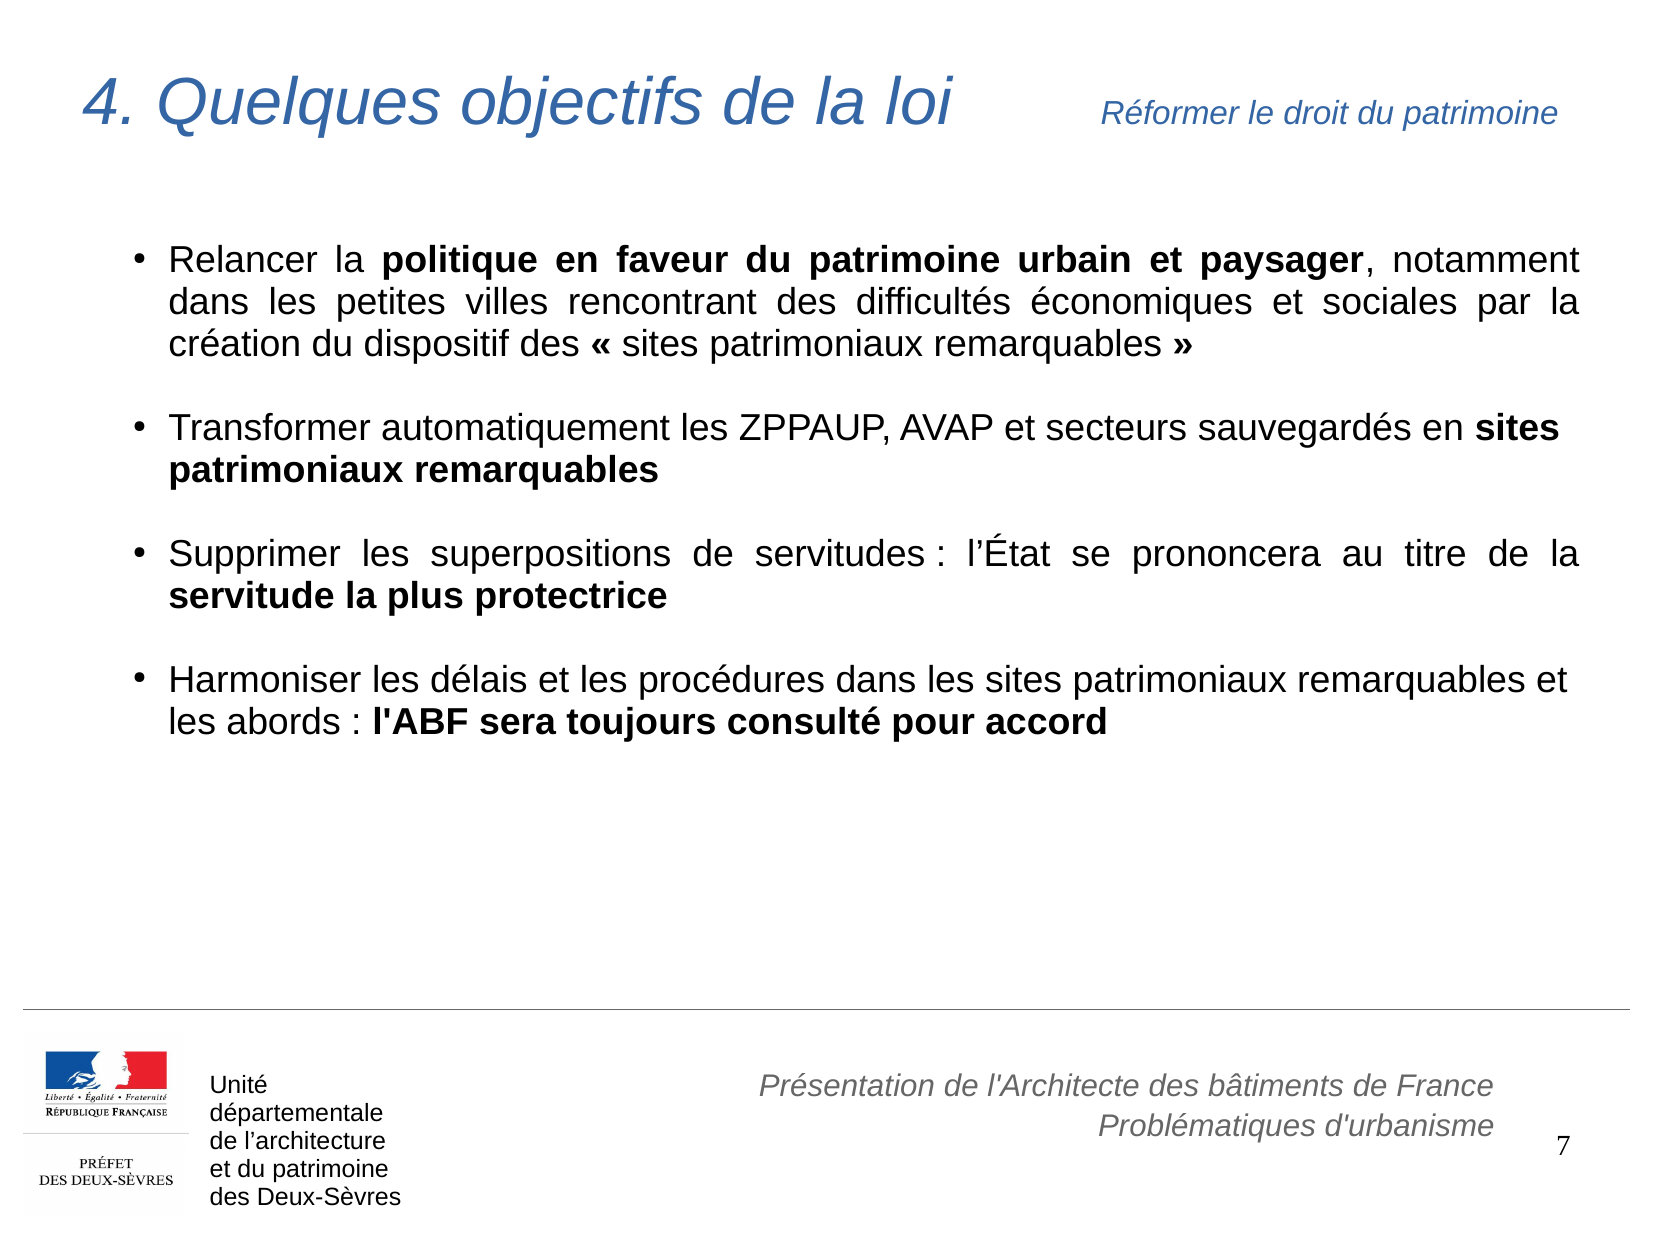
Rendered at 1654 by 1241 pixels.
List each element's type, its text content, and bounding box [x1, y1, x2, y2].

picture [23, 1032, 189, 1217]
text_box Relancer la politique en faveur du patrimoine urbain et paysager, notamment dans les petites villes rencontrant des difficultés économiques et sociales par la création du dispositif des « sites patrimoniaux remarquables » Transformer automatiquement les ZPPAUP, AVAP et secteurs sauvegardés en sites patrimoniaux remarquables Supprimer les superpositions de servitudes : l’État se prononcera au titre de la servitude la plus protectrice Harmoniser les délais et les procédures dans les sites patrimoniaux remarquables et les abords : l'ABF sera toujours consulté pour accord [82, 188, 1595, 993]
text_box Présentation de l'Architecte des bâtiments de France Problématiques d'urbanisme [744, 1055, 1539, 1218]
title 4. Quelques objectifs de la loi Réformer le droit du patrimoine [82, 49, 1571, 154]
text_box Unité départementale de l’architecture et du patrimoine des Deux-Sèvres [194, 1063, 632, 1218]
